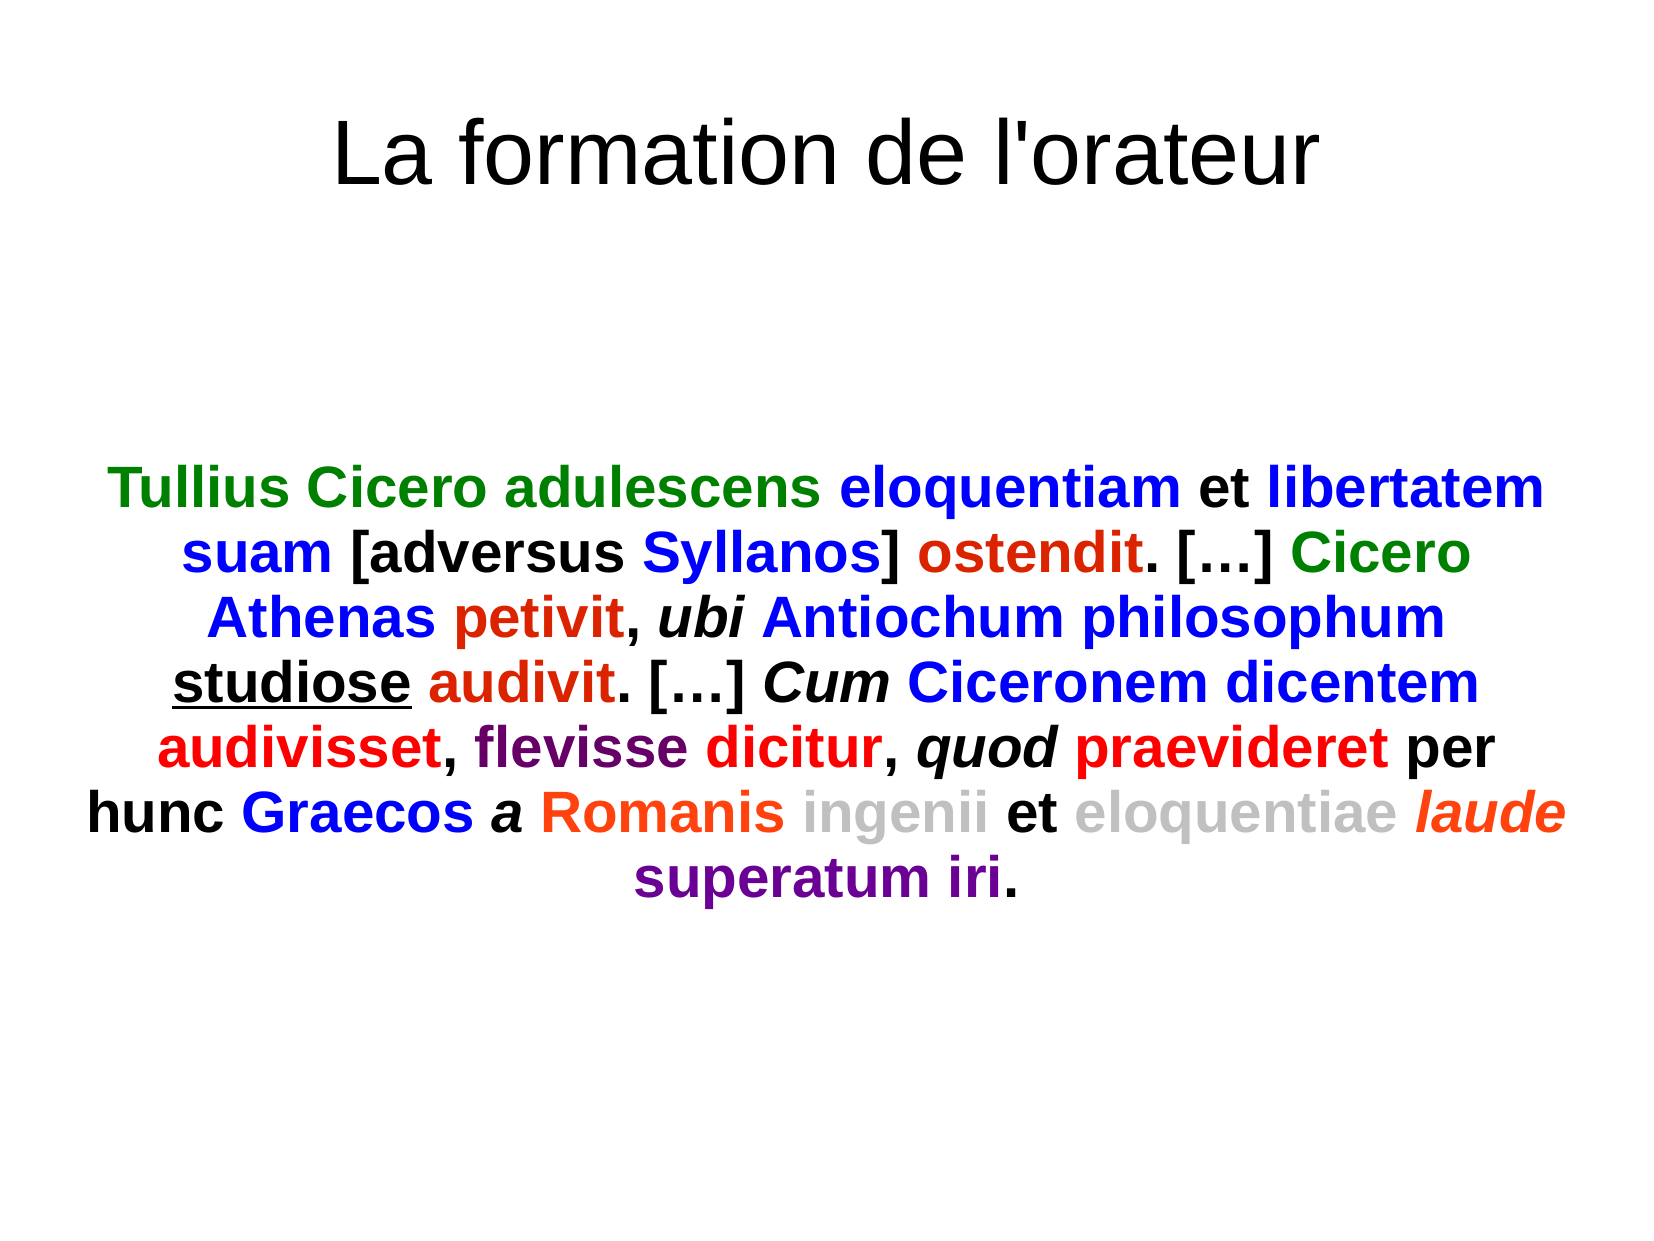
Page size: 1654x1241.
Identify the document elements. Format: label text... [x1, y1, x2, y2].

subtitle Tullius Cicero adulescens eloquentiam et libertatem suam [adversus Syllanos] ostendit. […] Cicero Athenas petivit, ubi Antiochum philosophum studiose audivit. […] Cum Ciceronem dicentem audivisset, flevisse dicitur, quod praevideret per hunc Graecos a Romanis ingenii et eloquentiae laude superatum iri. [82, 290, 1571, 1010]
title La formation de l'orateur [82, 49, 1571, 257]
